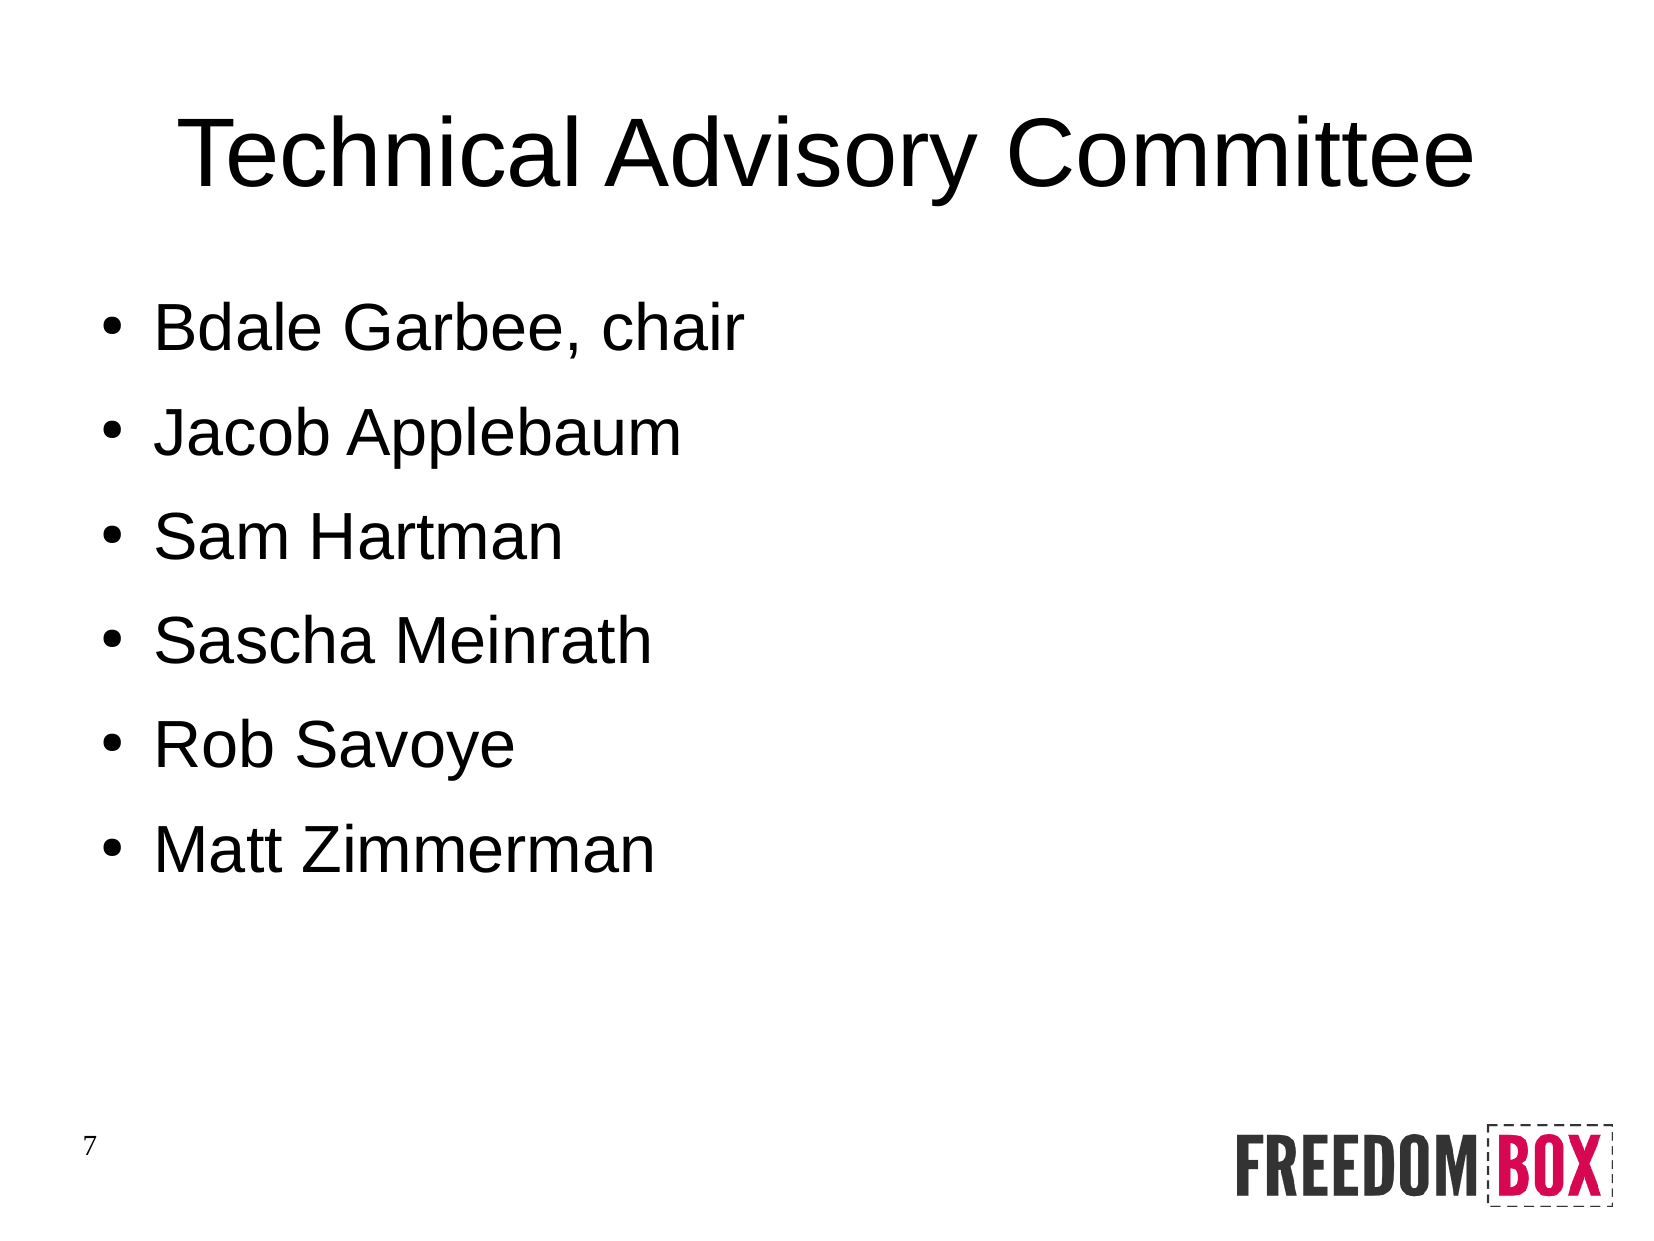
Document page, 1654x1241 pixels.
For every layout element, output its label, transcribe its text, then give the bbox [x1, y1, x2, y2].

title Technical Advisory Committee [82, 49, 1571, 257]
list Bdale Garbee, chair Jacob Applebaum Sam Hartman Sascha Meinrath Rob Savoye Matt Zimmerman [82, 290, 1571, 1109]
picture [1237, 1124, 1613, 1207]
